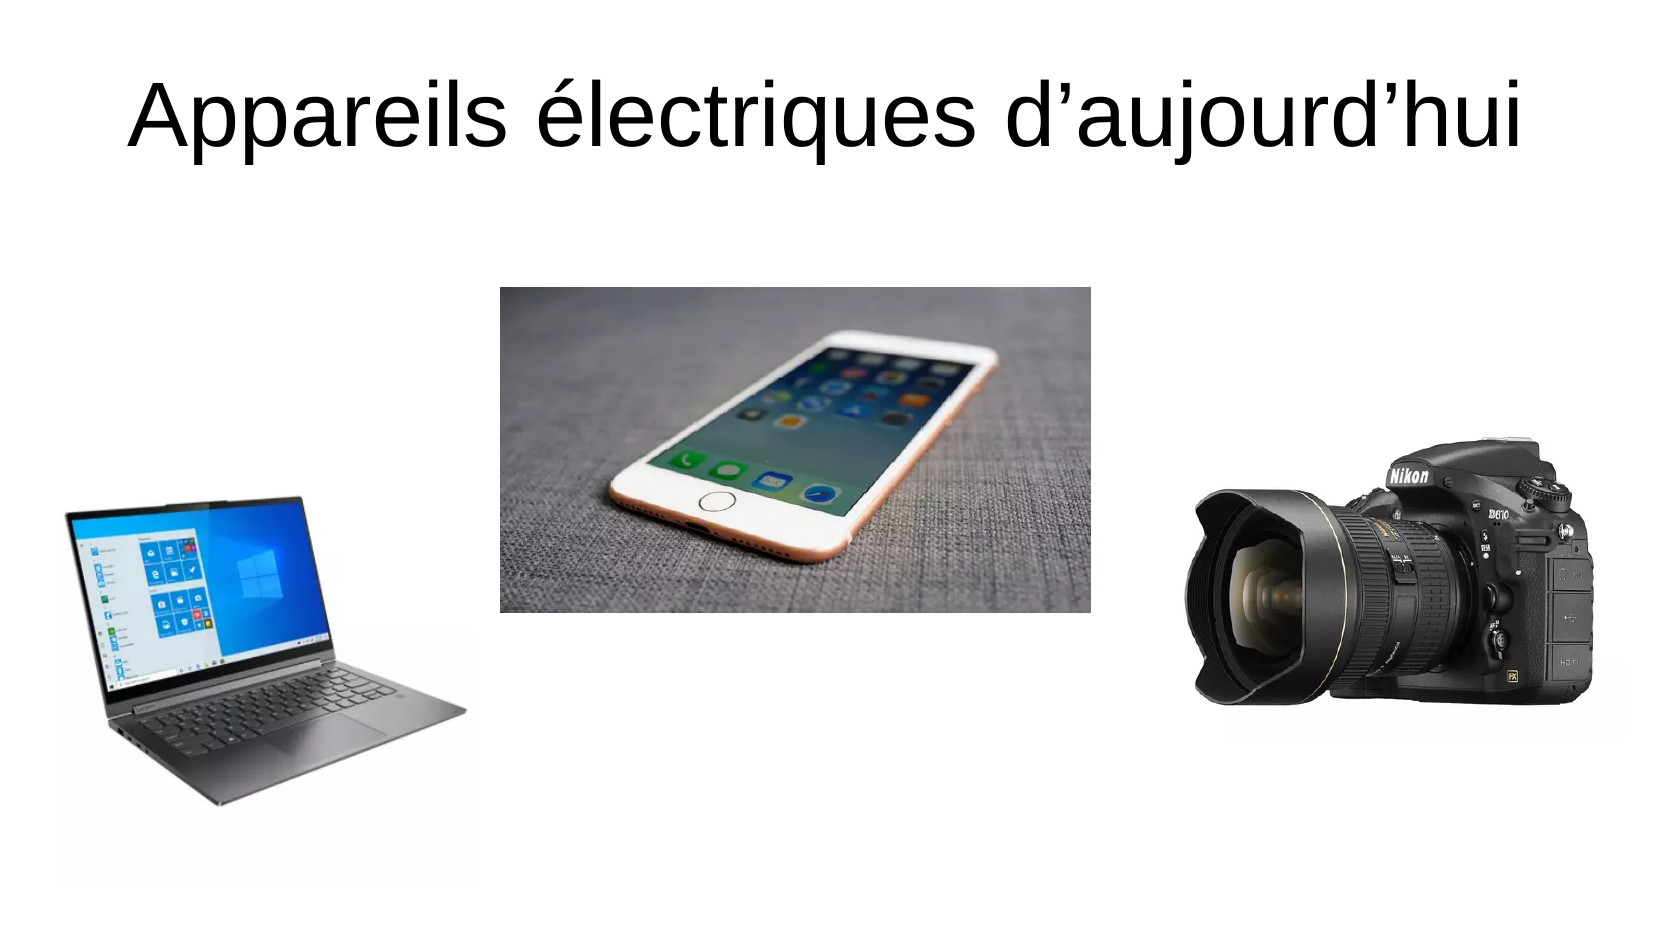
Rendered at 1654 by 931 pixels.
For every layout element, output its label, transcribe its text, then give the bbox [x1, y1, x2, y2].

picture [500, 287, 1091, 613]
picture [1151, 405, 1625, 739]
title Appareils électriques d’aujourd’hui [82, 37, 1571, 193]
picture [59, 442, 473, 886]
